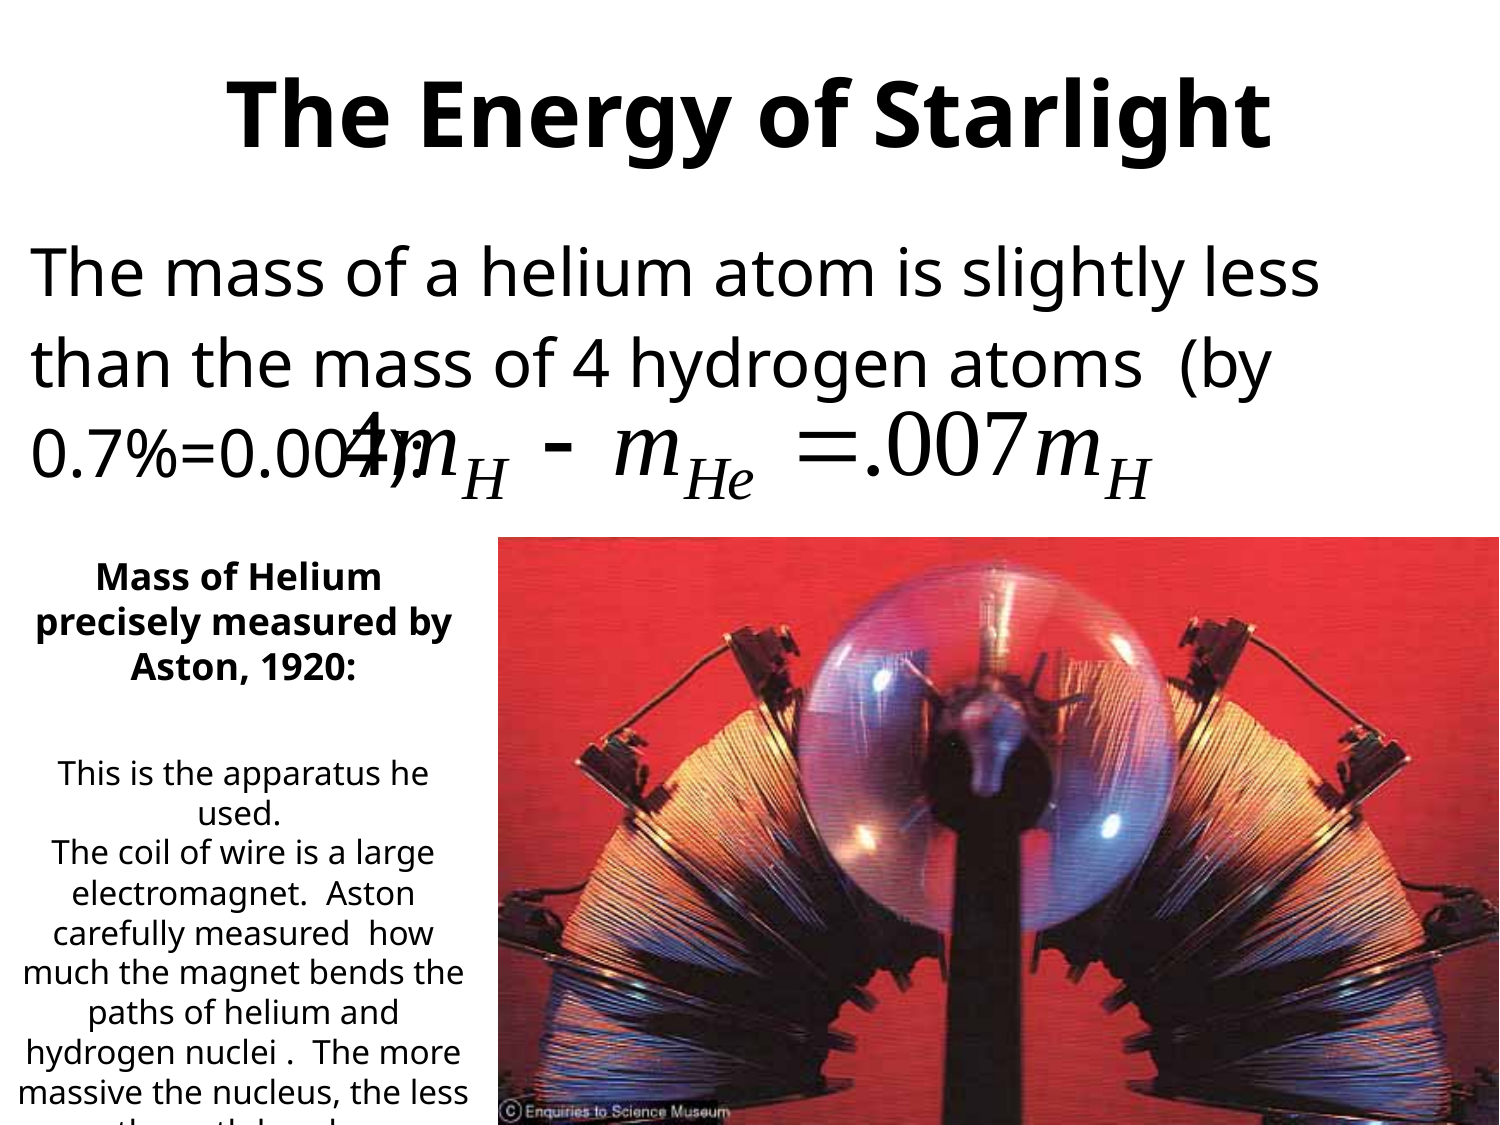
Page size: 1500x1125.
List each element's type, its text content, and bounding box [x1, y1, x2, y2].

title The Energy of Starlight [30, 58, 1471, 167]
list The mass of a helium atom is slightly less than the mass of 4 hydrogen atoms (by 0.7%=0.007): [30, 224, 1471, 1021]
picture [498, 537, 1499, 1125]
picture [324, 379, 1175, 520]
text_box Mass of Helium precisely measured by Aston, 1920: This is the apparatus he used. The coil of wire is a large electromagnet. Aston carefully measured how much the magnet bends the paths of helium and hydrogen nuclei . The more massive the nucleus, the less the path bends. [0, 545, 488, 1125]
